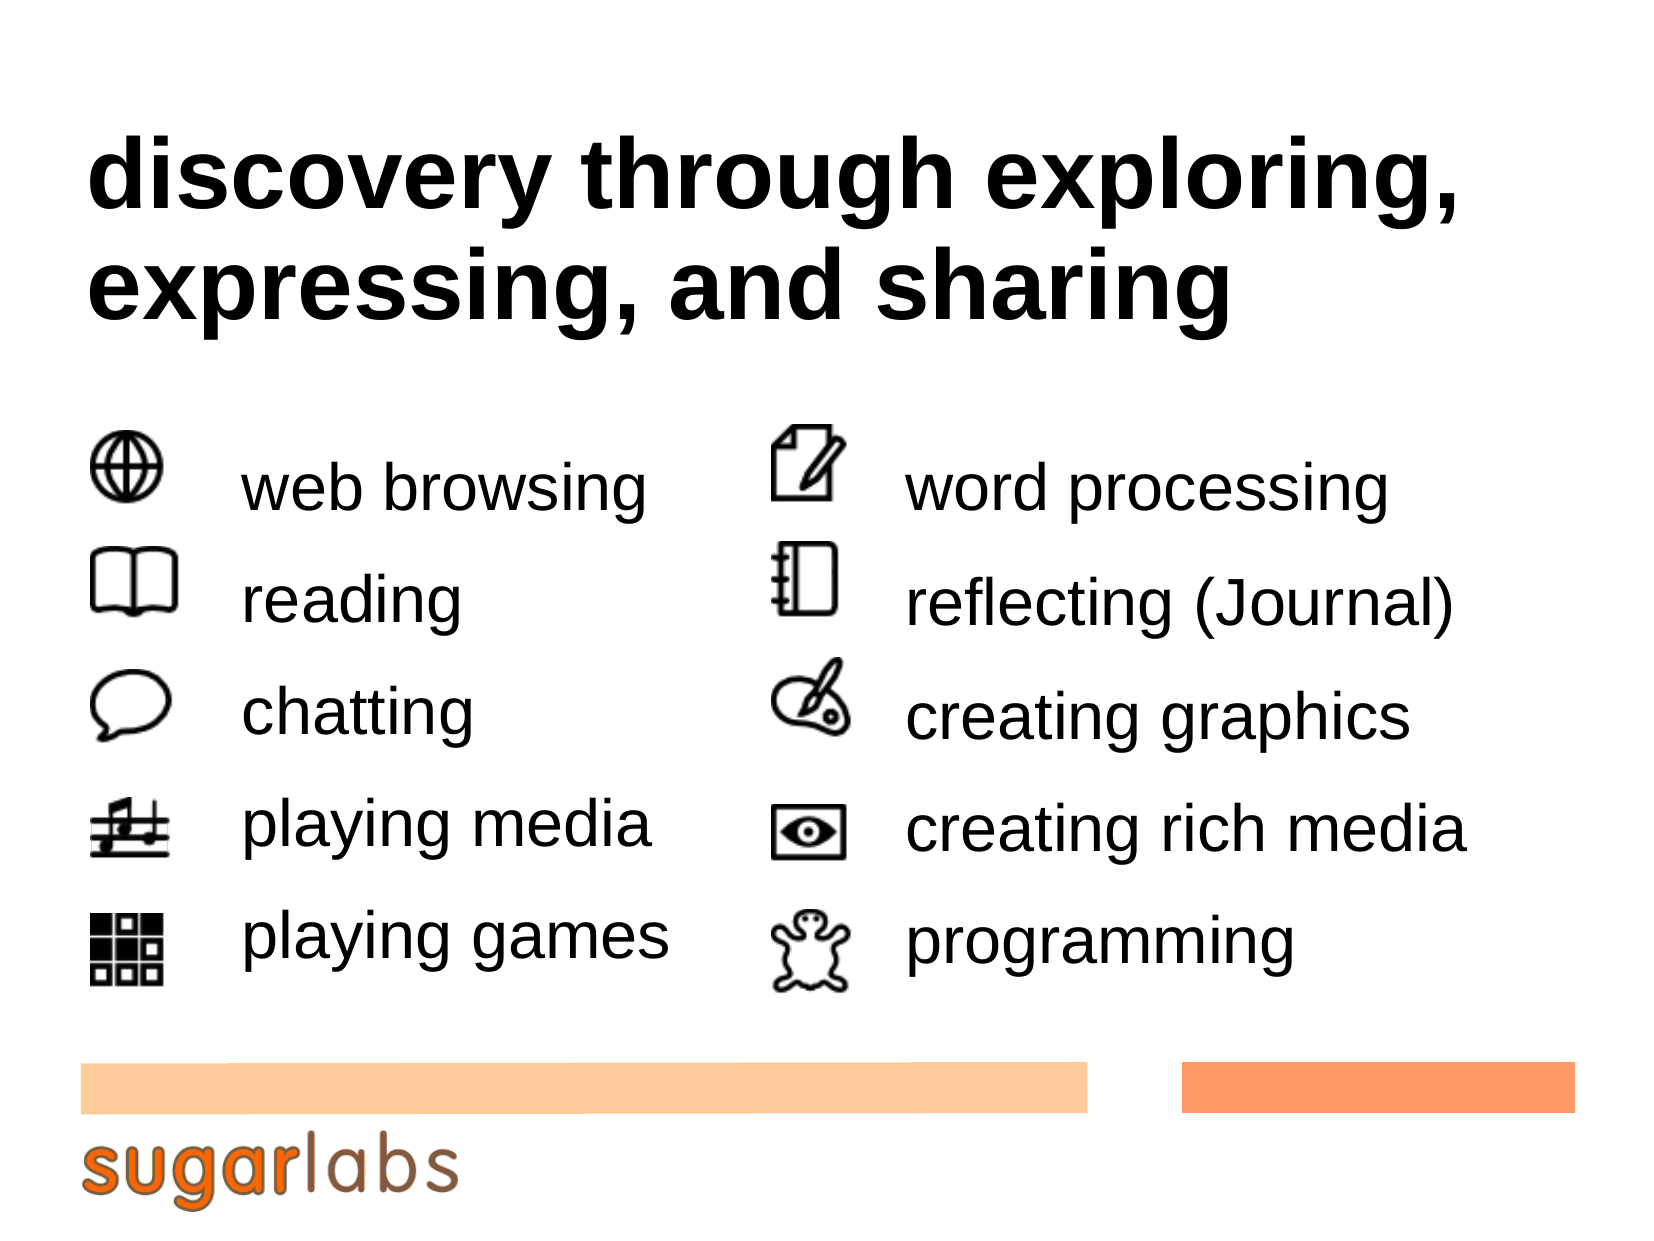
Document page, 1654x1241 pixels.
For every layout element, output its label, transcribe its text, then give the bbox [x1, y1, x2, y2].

picture [771, 909, 887, 1010]
list word processing reflecting (Journal)‏ creating graphics creating rich media programming [886, 412, 1504, 1133]
picture [771, 657, 887, 758]
picture [771, 804, 887, 905]
list web browsing reading chatting playing media playing games [223, 412, 709, 1109]
picture [771, 541, 887, 642]
picture [90, 430, 206, 531]
picture [90, 797, 206, 898]
picture [771, 424, 887, 525]
picture [82, 1130, 458, 1212]
picture [90, 913, 206, 1014]
picture [90, 669, 206, 770]
title discovery through exploring, expressing, and sharing [86, 100, 1575, 359]
picture [90, 546, 206, 647]
